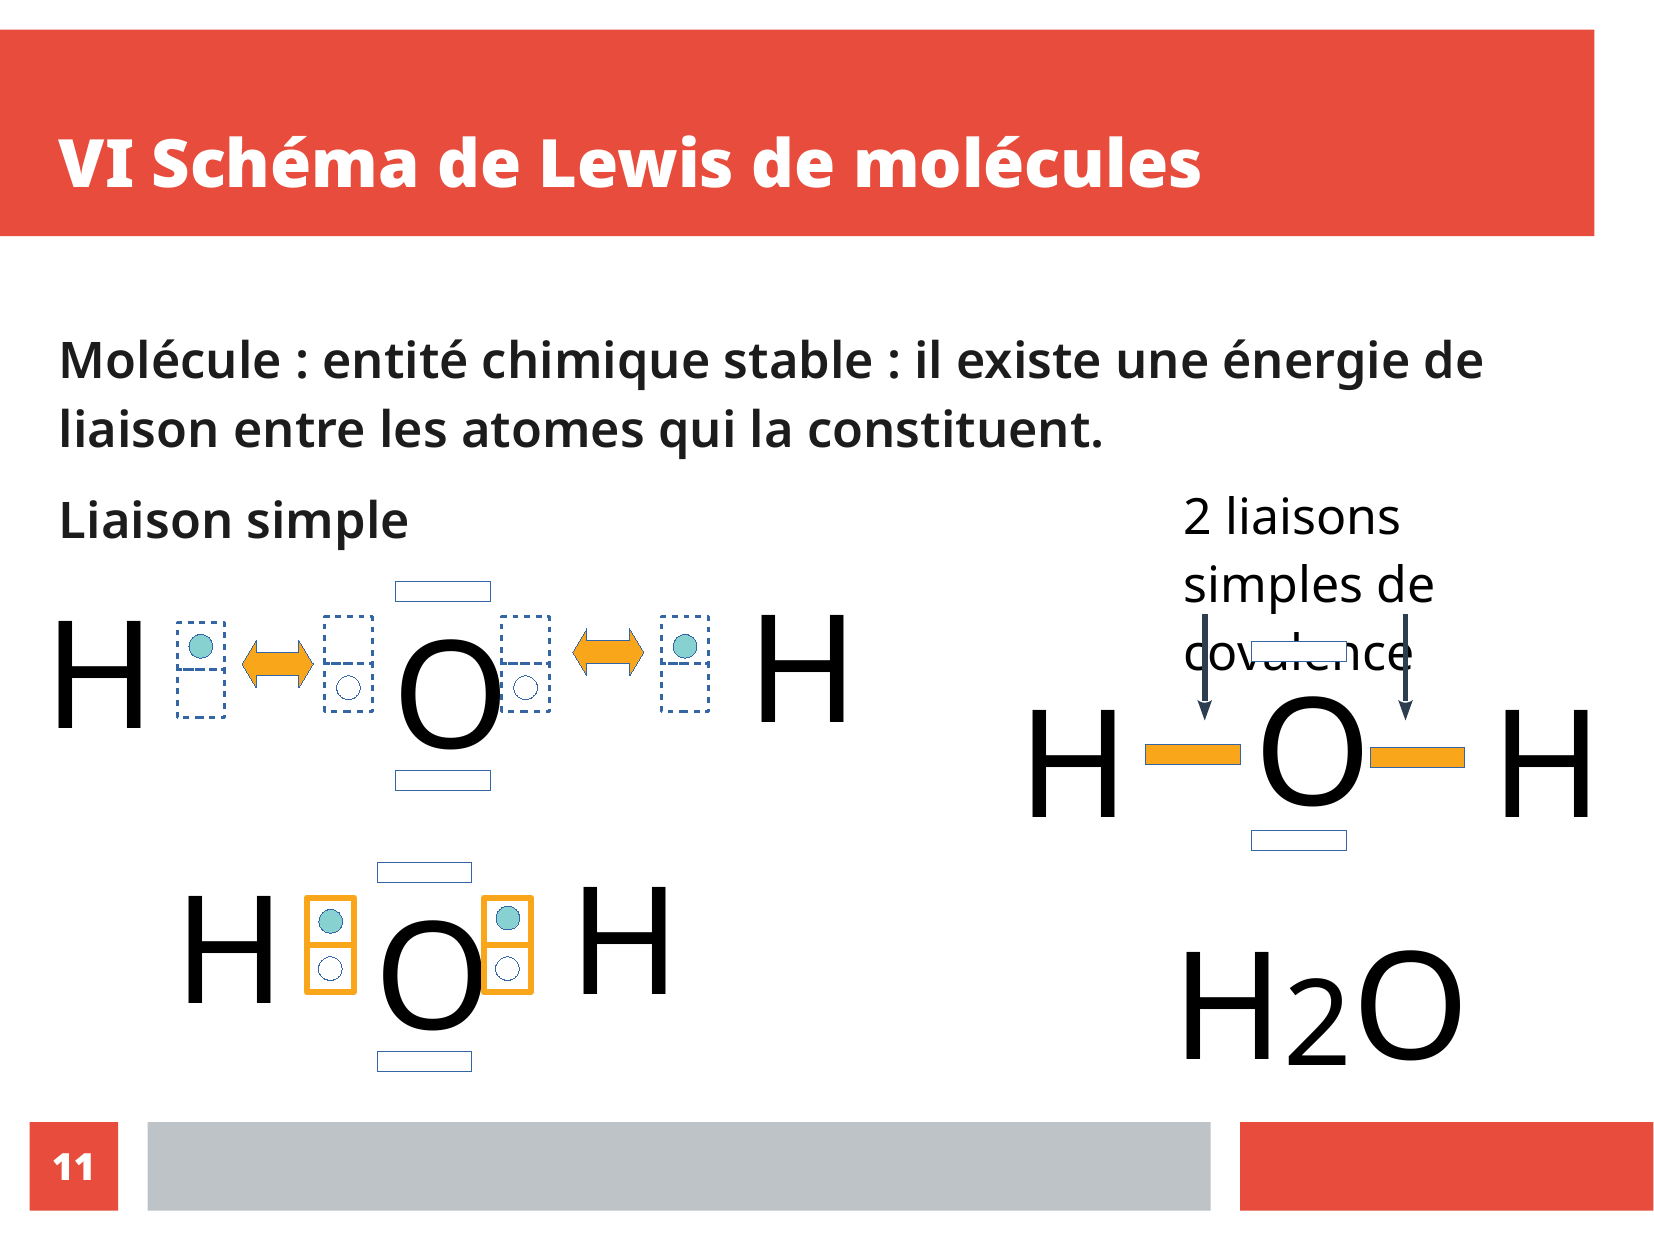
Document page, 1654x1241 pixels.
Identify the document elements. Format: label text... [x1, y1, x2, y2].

text_box O [1240, 637, 1424, 842]
text_box [377, 862, 472, 883]
text_box H [29, 561, 160, 765]
text_box [336, 675, 361, 700]
text_box H [1476, 649, 1607, 853]
text_box [673, 634, 697, 659]
text_box [318, 956, 343, 981]
text_box [242, 640, 314, 688]
text_box [188, 634, 213, 659]
text_box 2 liaisons simples de covalence [1169, 473, 1577, 615]
text_box H [555, 826, 686, 1031]
list Molécule : entité chimique stable : il existe une énergie de liaison entre les atomes qui la constituent. Liaison simple [59, 324, 1565, 556]
text_box [1424, 747, 1465, 768]
text_box O [377, 581, 562, 785]
text_box [1251, 842, 1347, 851]
text_box O [359, 862, 544, 1066]
text_box [513, 675, 538, 700]
text_box H [159, 836, 290, 1040]
text_box [377, 1051, 472, 1072]
text_box [395, 581, 491, 602]
text_box [496, 906, 520, 930]
text_box [318, 909, 343, 934]
title VI Schéma de Lewis de molécules [59, 59, 1595, 207]
text_box H2O [1157, 891, 1477, 1117]
text_box H [1003, 649, 1134, 853]
text_box [495, 956, 520, 981]
text_box [395, 770, 491, 791]
text_box [572, 628, 644, 676]
text_box [1145, 744, 1240, 765]
text_box H [732, 555, 863, 759]
